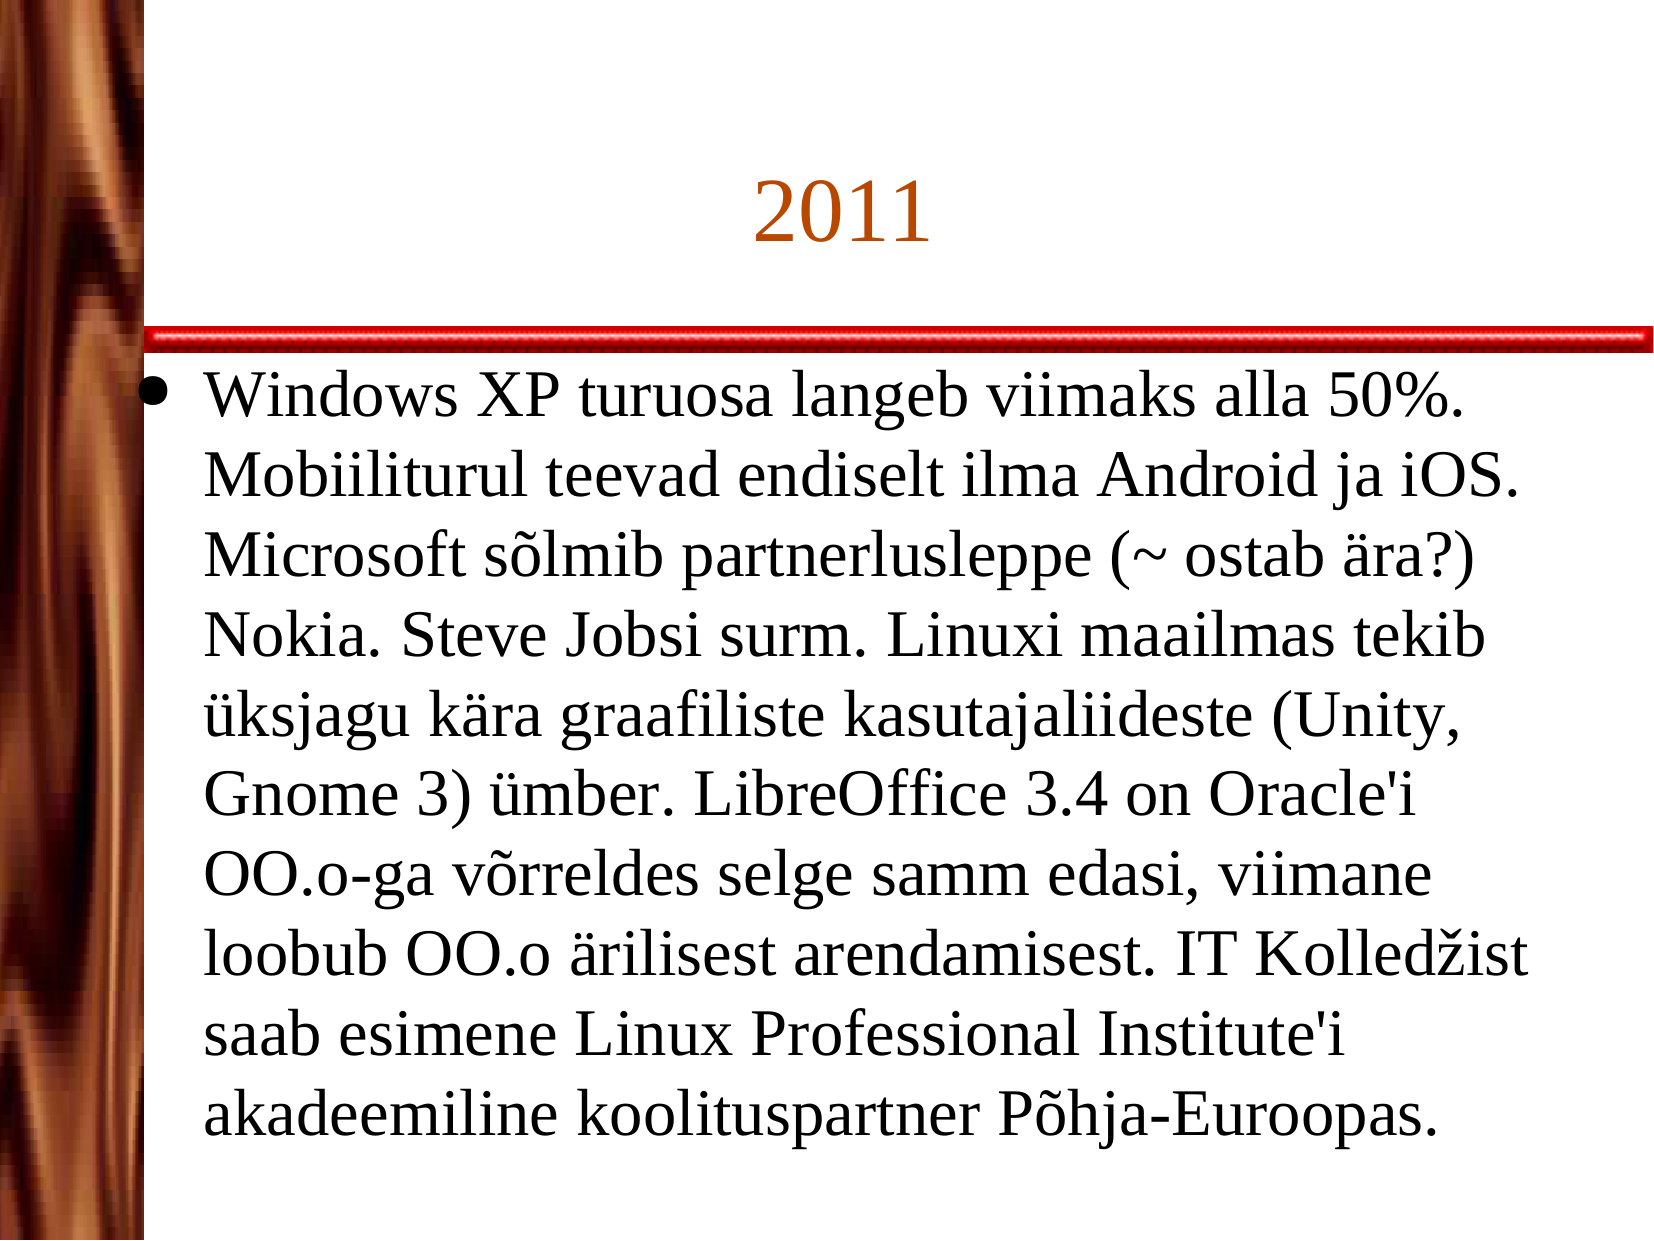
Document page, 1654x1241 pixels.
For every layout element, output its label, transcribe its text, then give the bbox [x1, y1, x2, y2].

picture [0, 0, 1654, 1240]
title 2011 [121, 100, 1533, 312]
list Windows XP turuosa langeb viimaks alla 50%. Mobiiliturul teevad endiselt ilma Android ja iOS. Microsoft sõlmib partnerlusleppe (~ ostab ära?) Nokia. Steve Jobsi surm. Linuxi maailmas tekib üksjagu kära graafiliste kasutajaliideste (Unity, Gnome 3) ümber. LibreOffice 3.4 on Oracle'i OO.o-ga võrreldes selge samm edasi, viimane loobub OO.o ärilisest arendamisest. IT Kolledžist saab esimene Linux Professional Institute'i akadeemiline koolituspartner Põhja-Euroopas. [121, 350, 1533, 1170]
